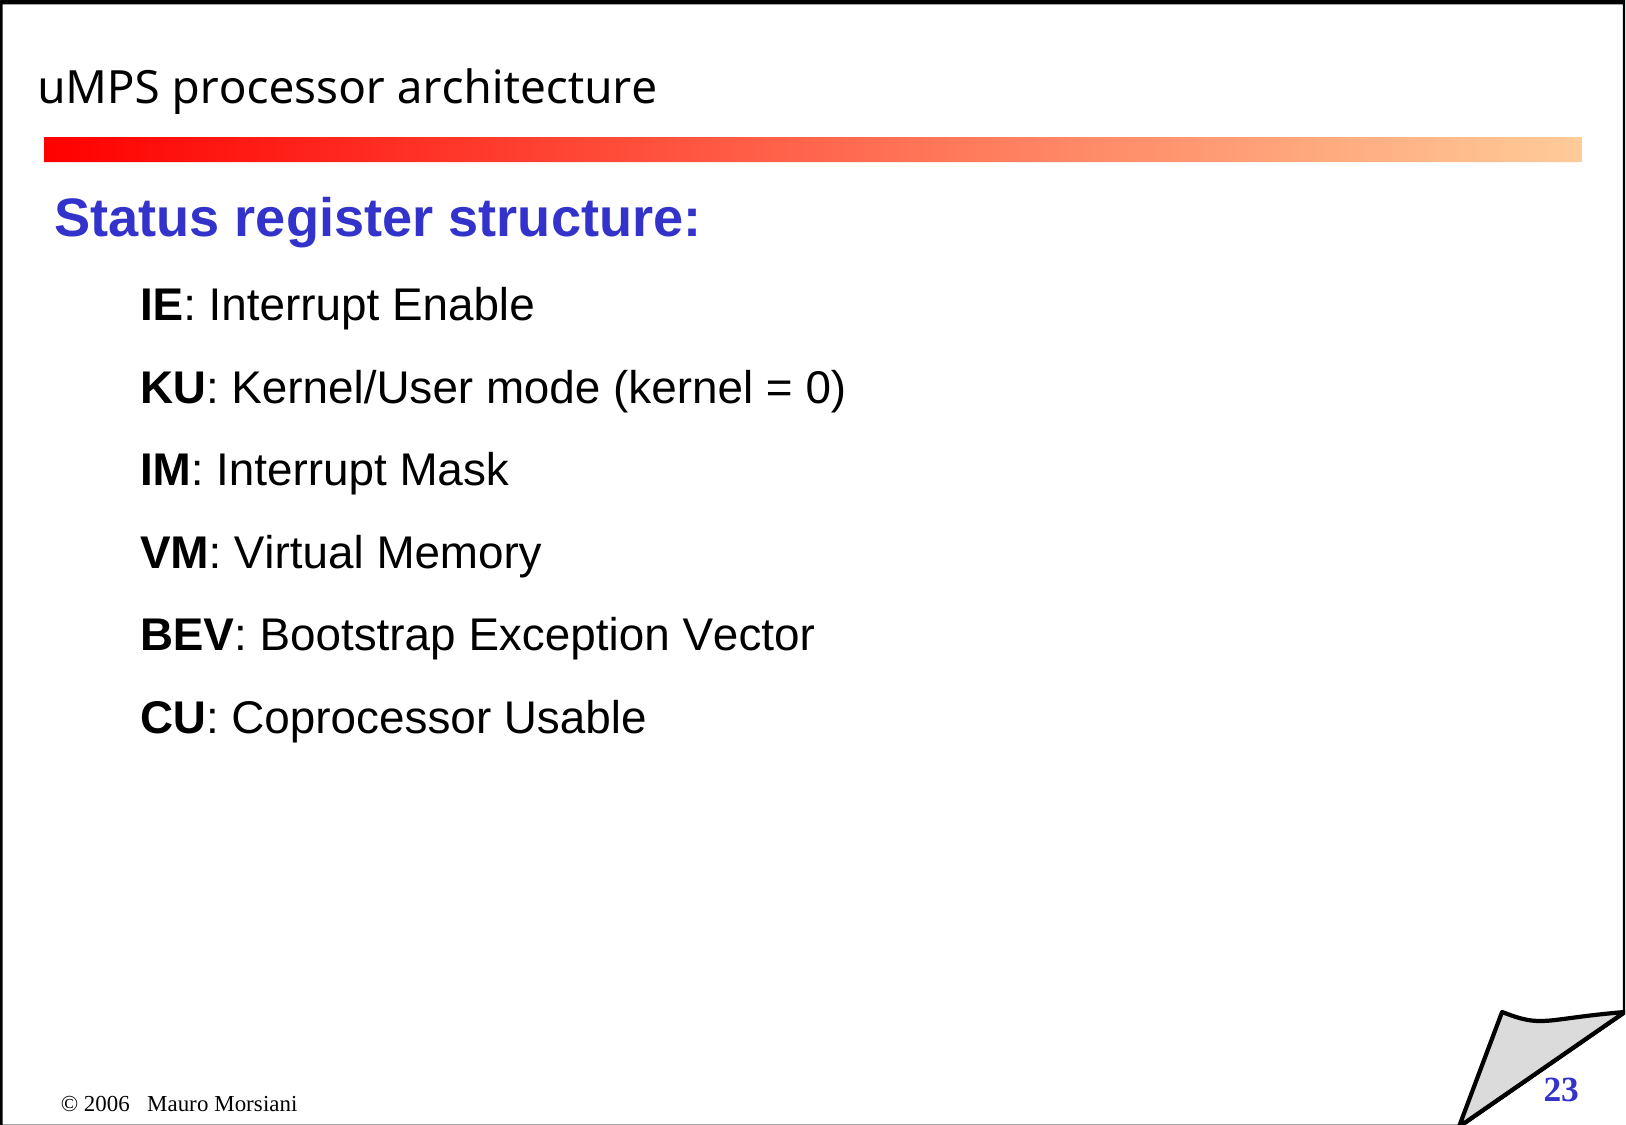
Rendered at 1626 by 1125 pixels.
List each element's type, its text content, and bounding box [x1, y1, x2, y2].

title uMPS processor architecture [37, 44, 1588, 131]
list Status register structure: IE: Interrupt Enable KU: Kernel/User mode (kernel = 0) IM: Interrupt Mask VM: Virtual Memory BEV: Bootstrap Exception Vector CU: Coprocessor Usable [54, 187, 1571, 1124]
